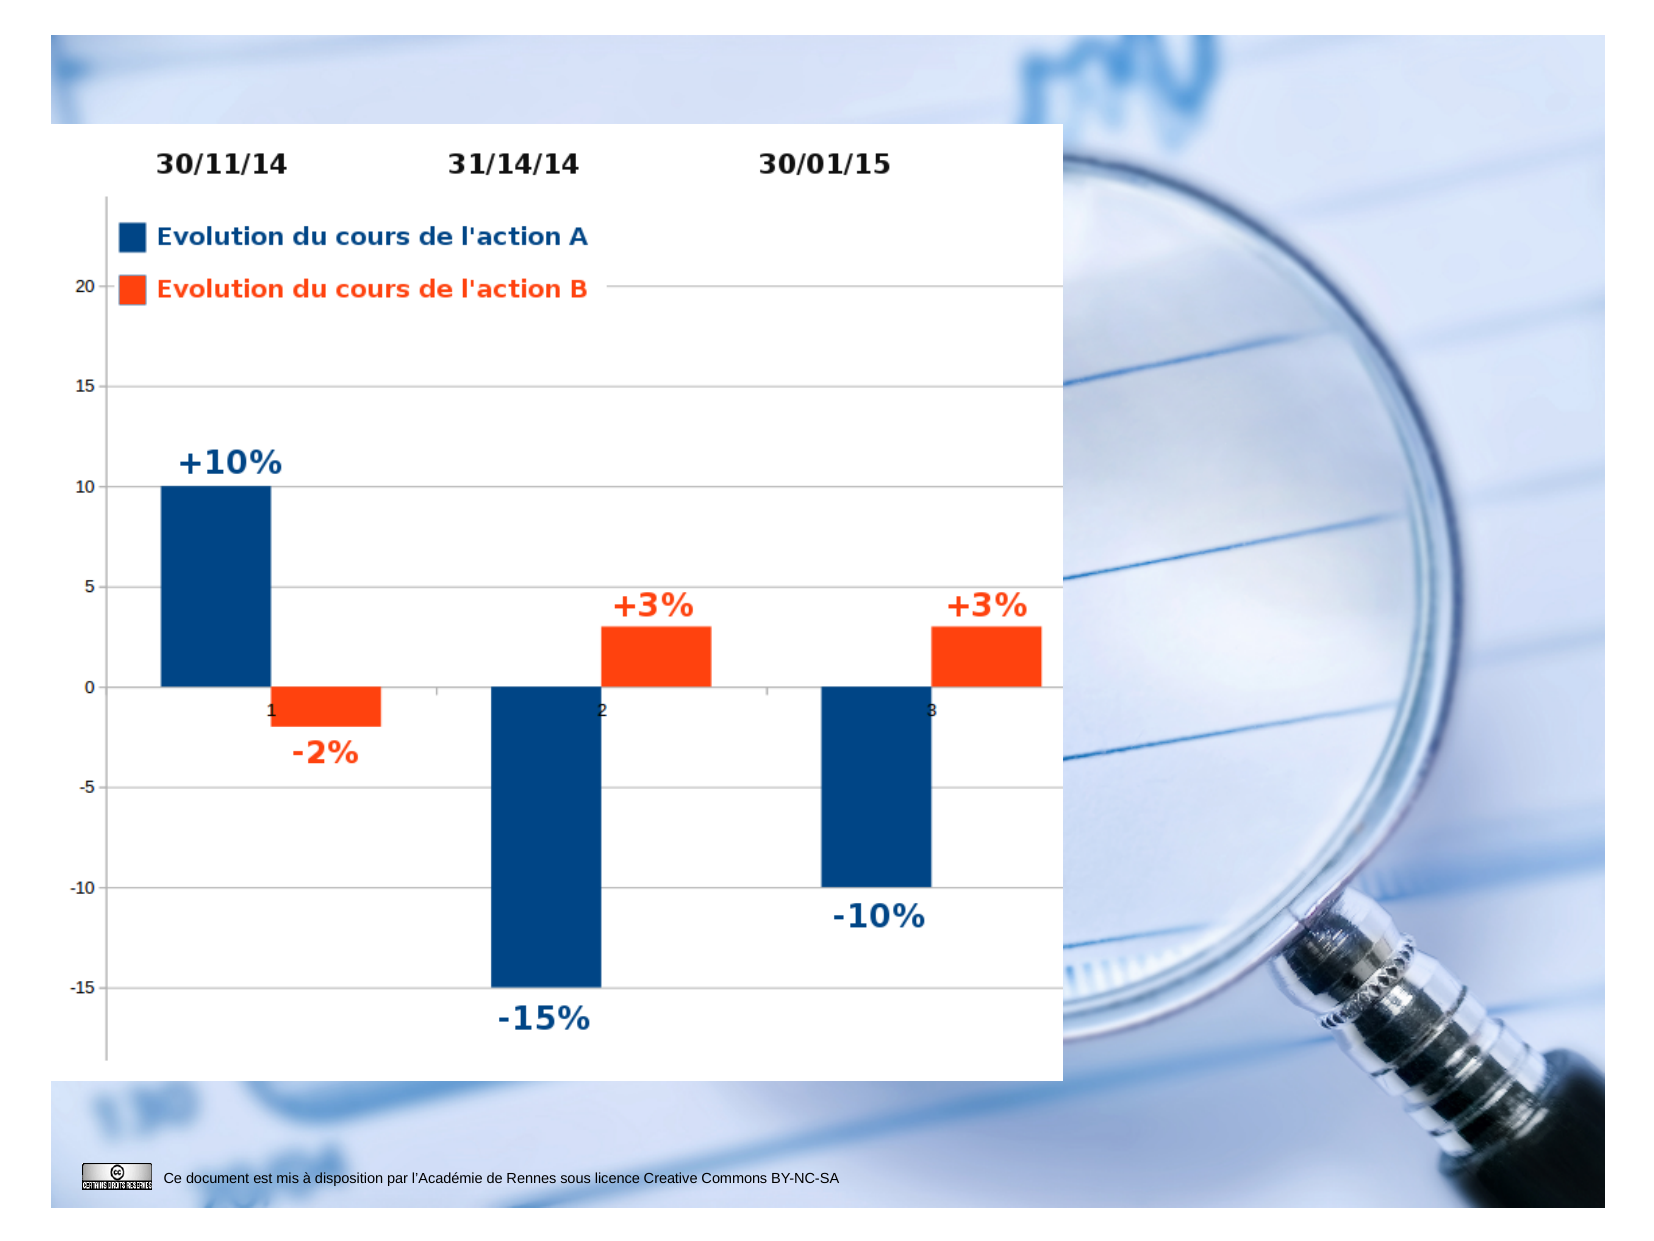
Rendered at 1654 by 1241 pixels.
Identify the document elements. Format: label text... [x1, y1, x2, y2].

text_box Ce document est mis à disposition par l’Académie de Rennes sous licence Creative Commons BY-NC-SA [151, 1163, 1028, 1193]
picture [50, 35, 1605, 1208]
